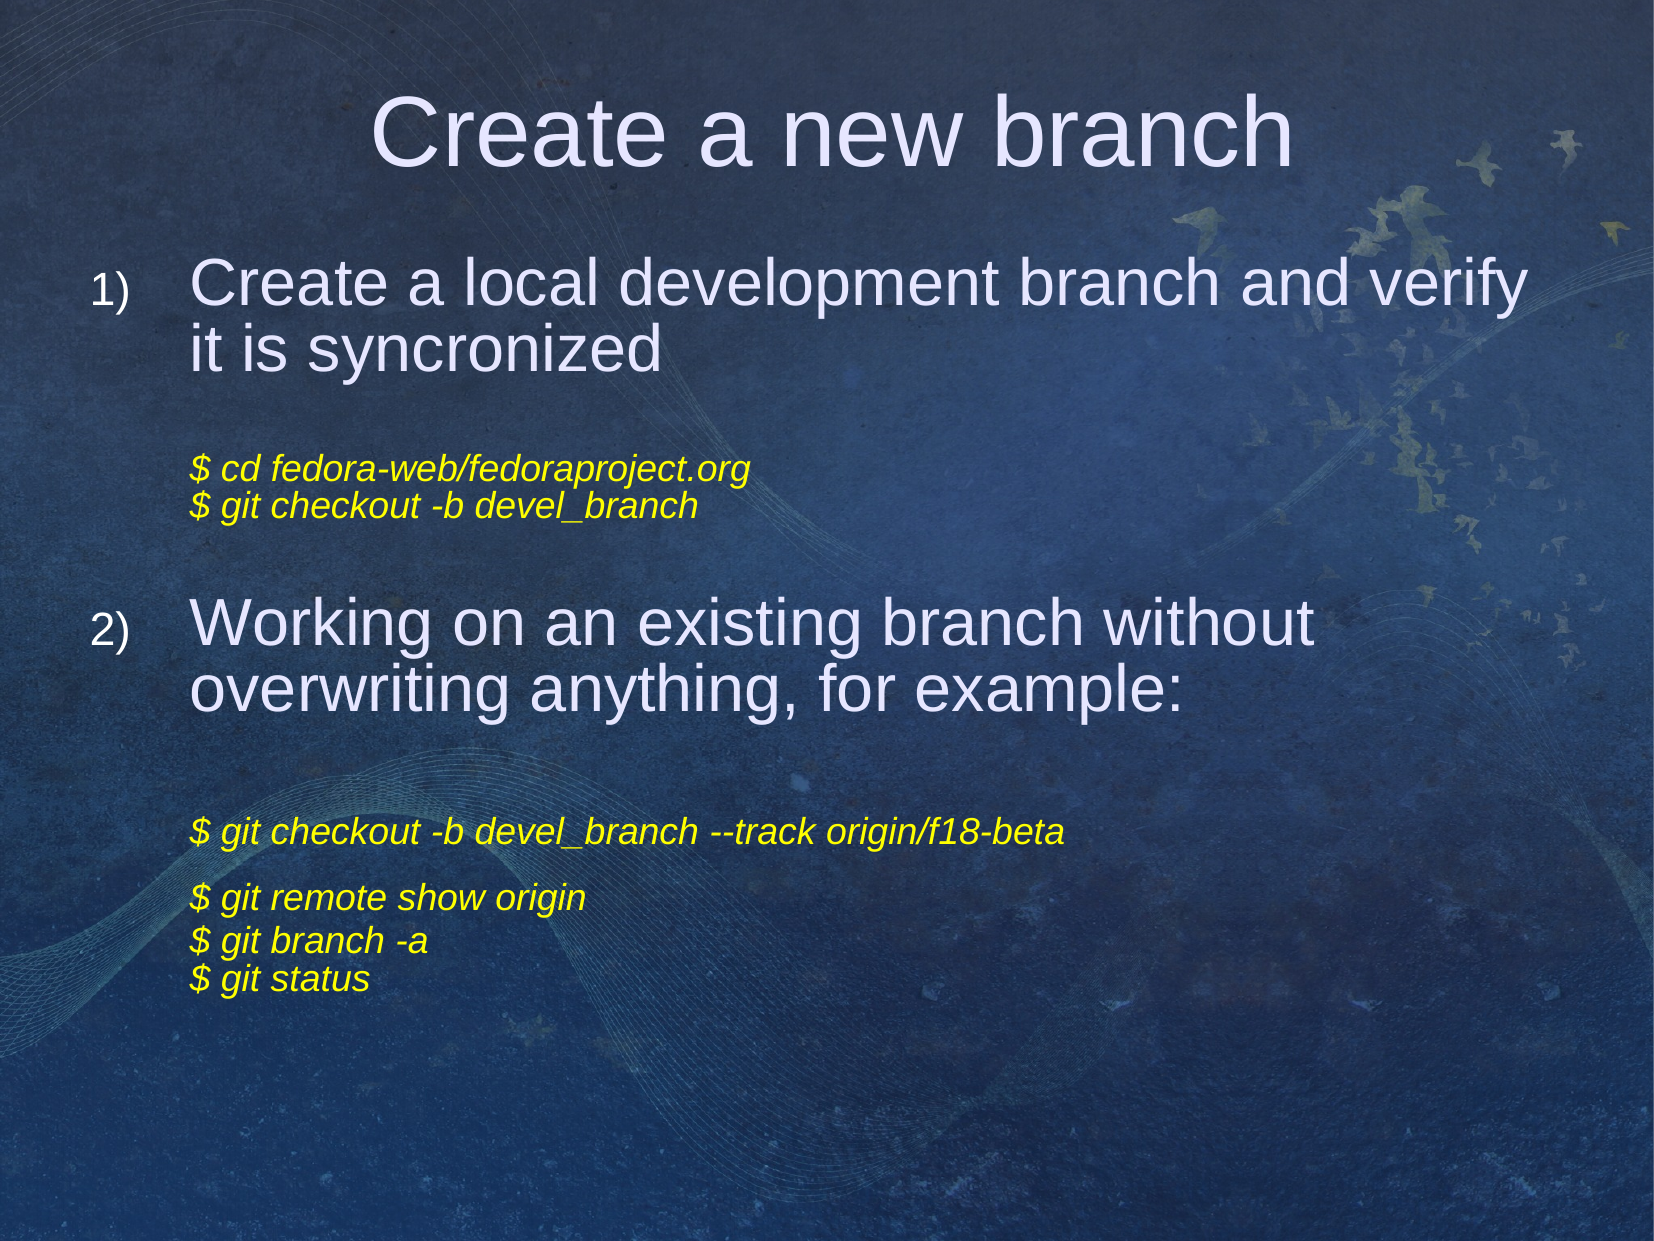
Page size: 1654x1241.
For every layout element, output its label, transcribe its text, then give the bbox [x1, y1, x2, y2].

picture [0, 0, 1654, 1241]
text_box Create a new branch Create a local development branch and verify it is syncronized $ cd fedora-web/fedoraproject.org $ git checkout -b devel_branch Working on an existing branch without overwriting anything, for example: $ git checkout -b devel_branch --track origin/f18-beta $ git remote show origin $ git branch -a $ git status [89, 79, 1578, 1036]
